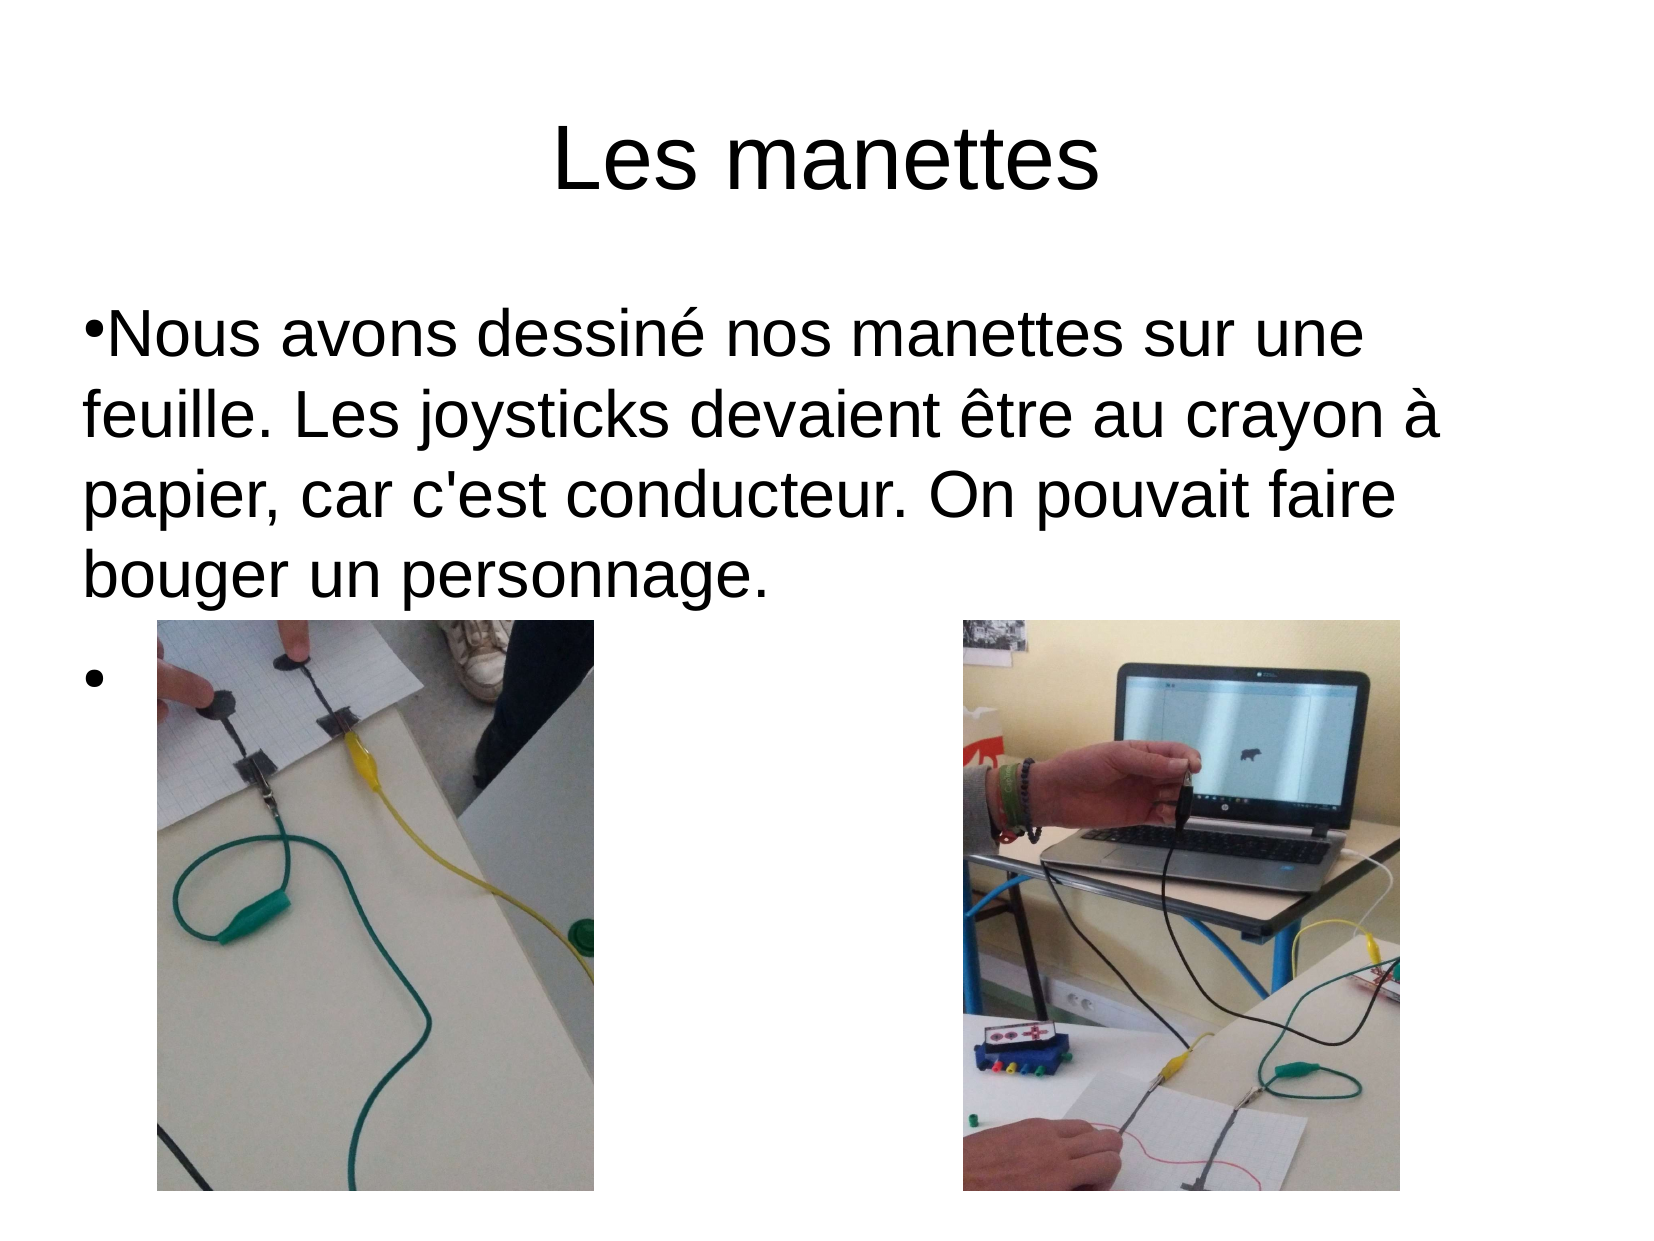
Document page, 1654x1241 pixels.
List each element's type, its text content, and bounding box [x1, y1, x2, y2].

picture [157, 620, 594, 1191]
list Nous avons dessiné nos manettes sur une feuille. Les joysticks devaient être au crayon à papier, car c'est conducteur. On pouvait faire bouger un personnage. [82, 290, 1571, 1109]
title Les manettes [82, 49, 1571, 257]
picture [963, 620, 1400, 1191]
